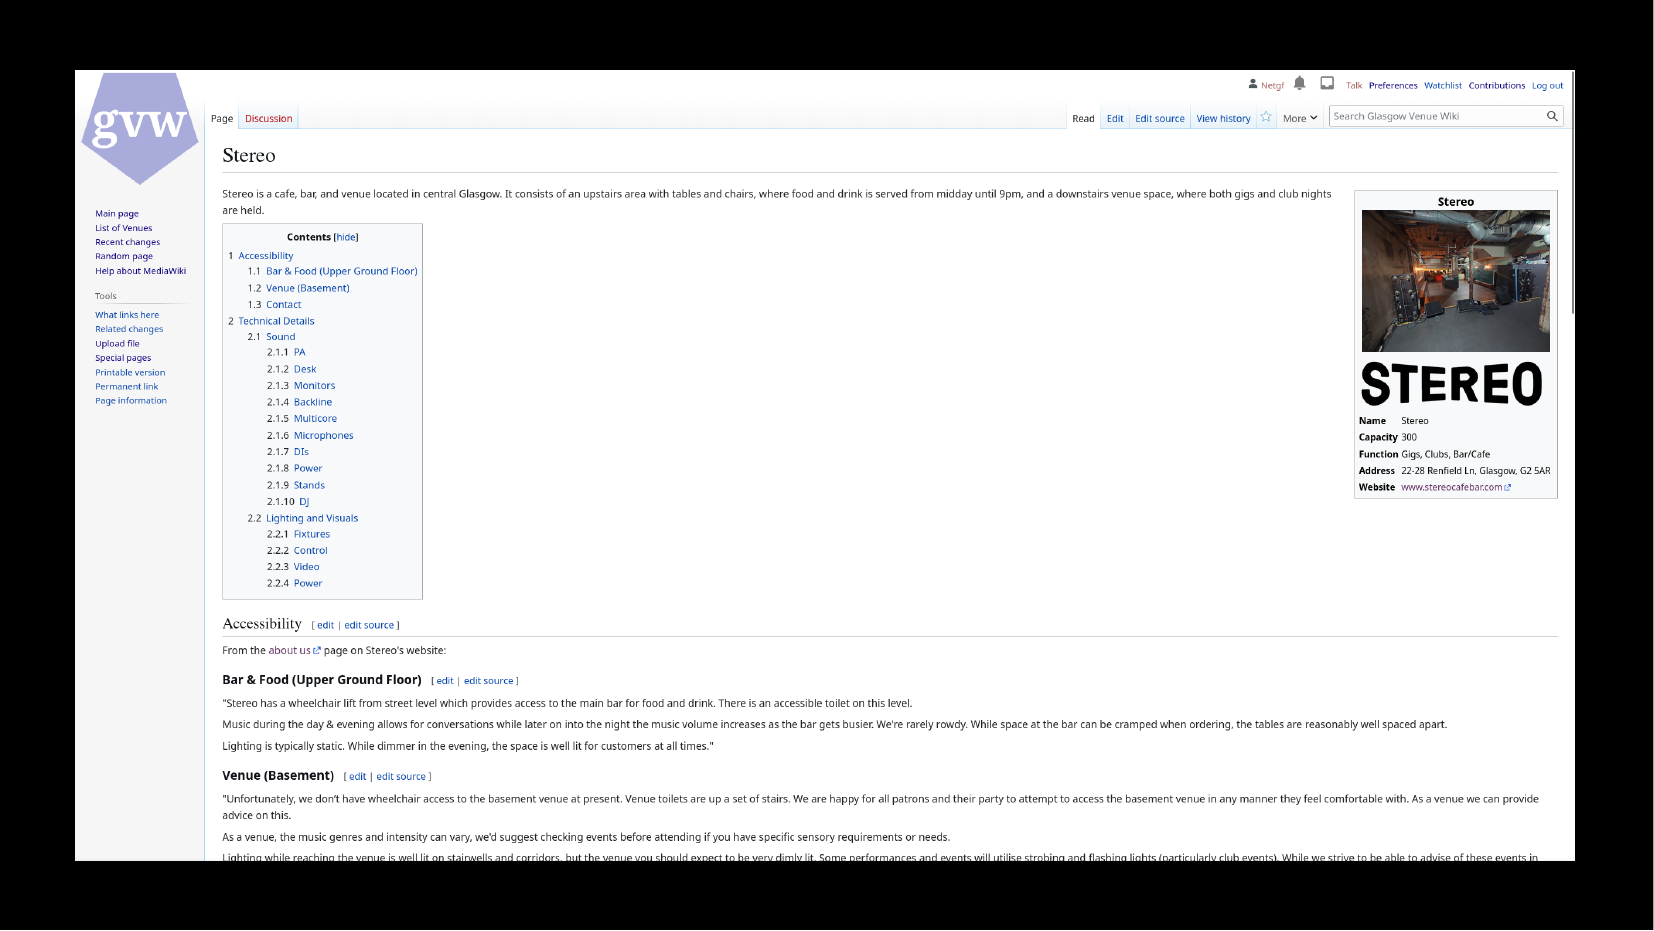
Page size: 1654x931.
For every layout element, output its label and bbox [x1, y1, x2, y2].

picture [75, 70, 1575, 861]
